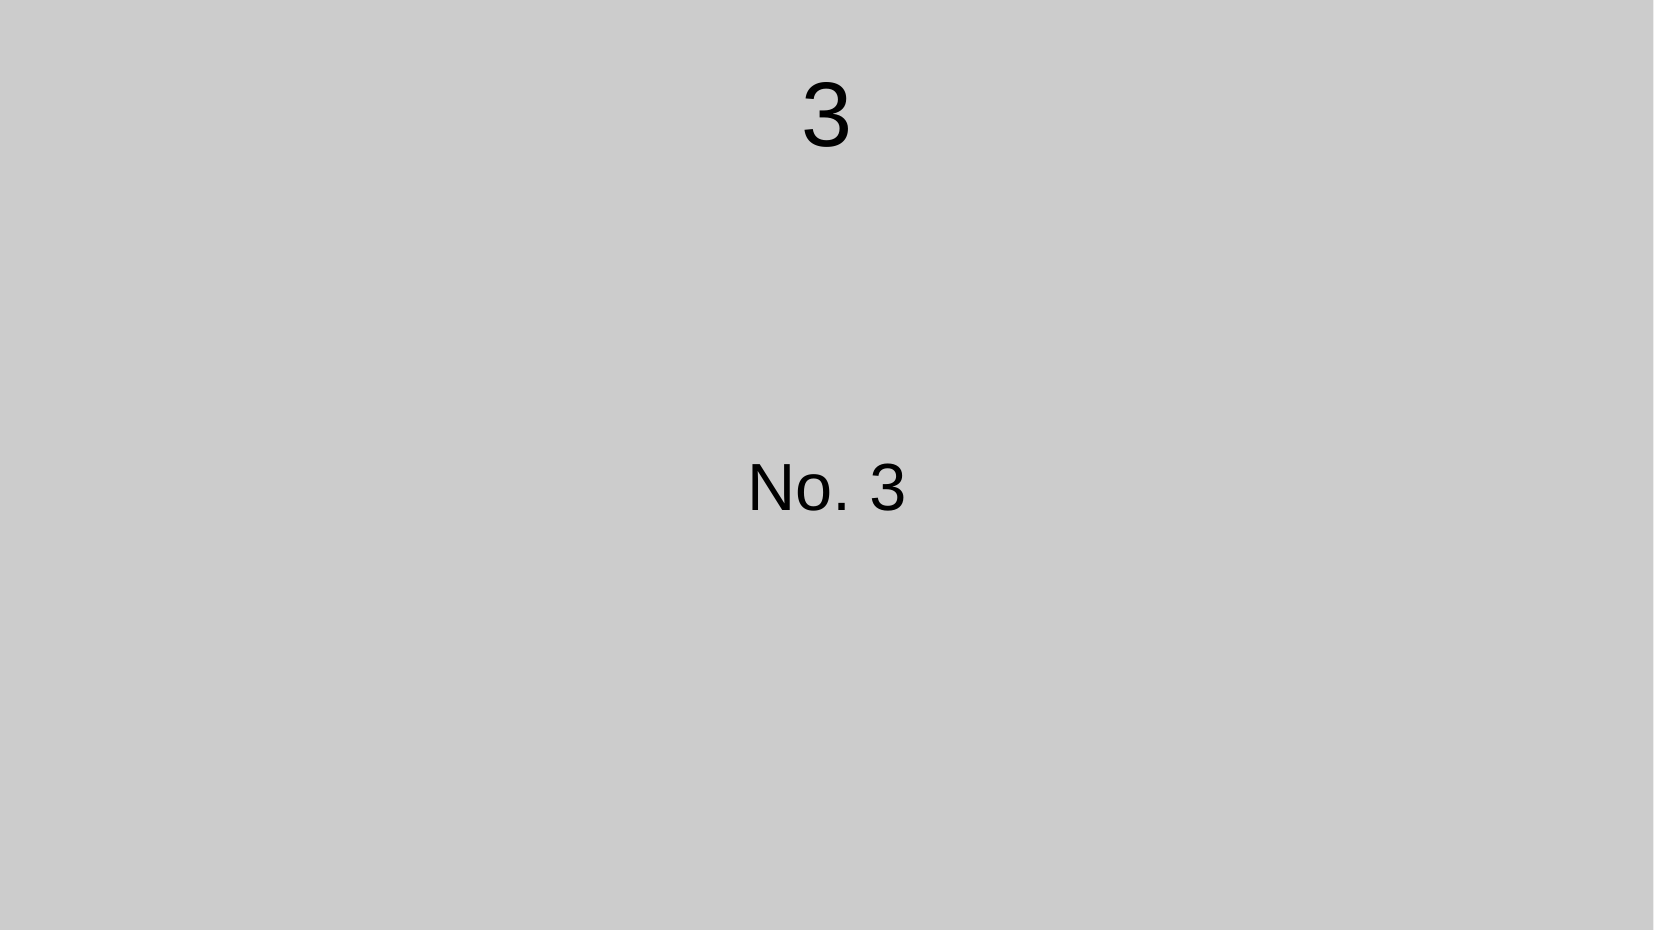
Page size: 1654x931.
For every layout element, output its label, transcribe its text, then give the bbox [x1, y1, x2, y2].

title 3 [82, 37, 1571, 193]
subtitle No. 3 [82, 217, 1571, 758]
